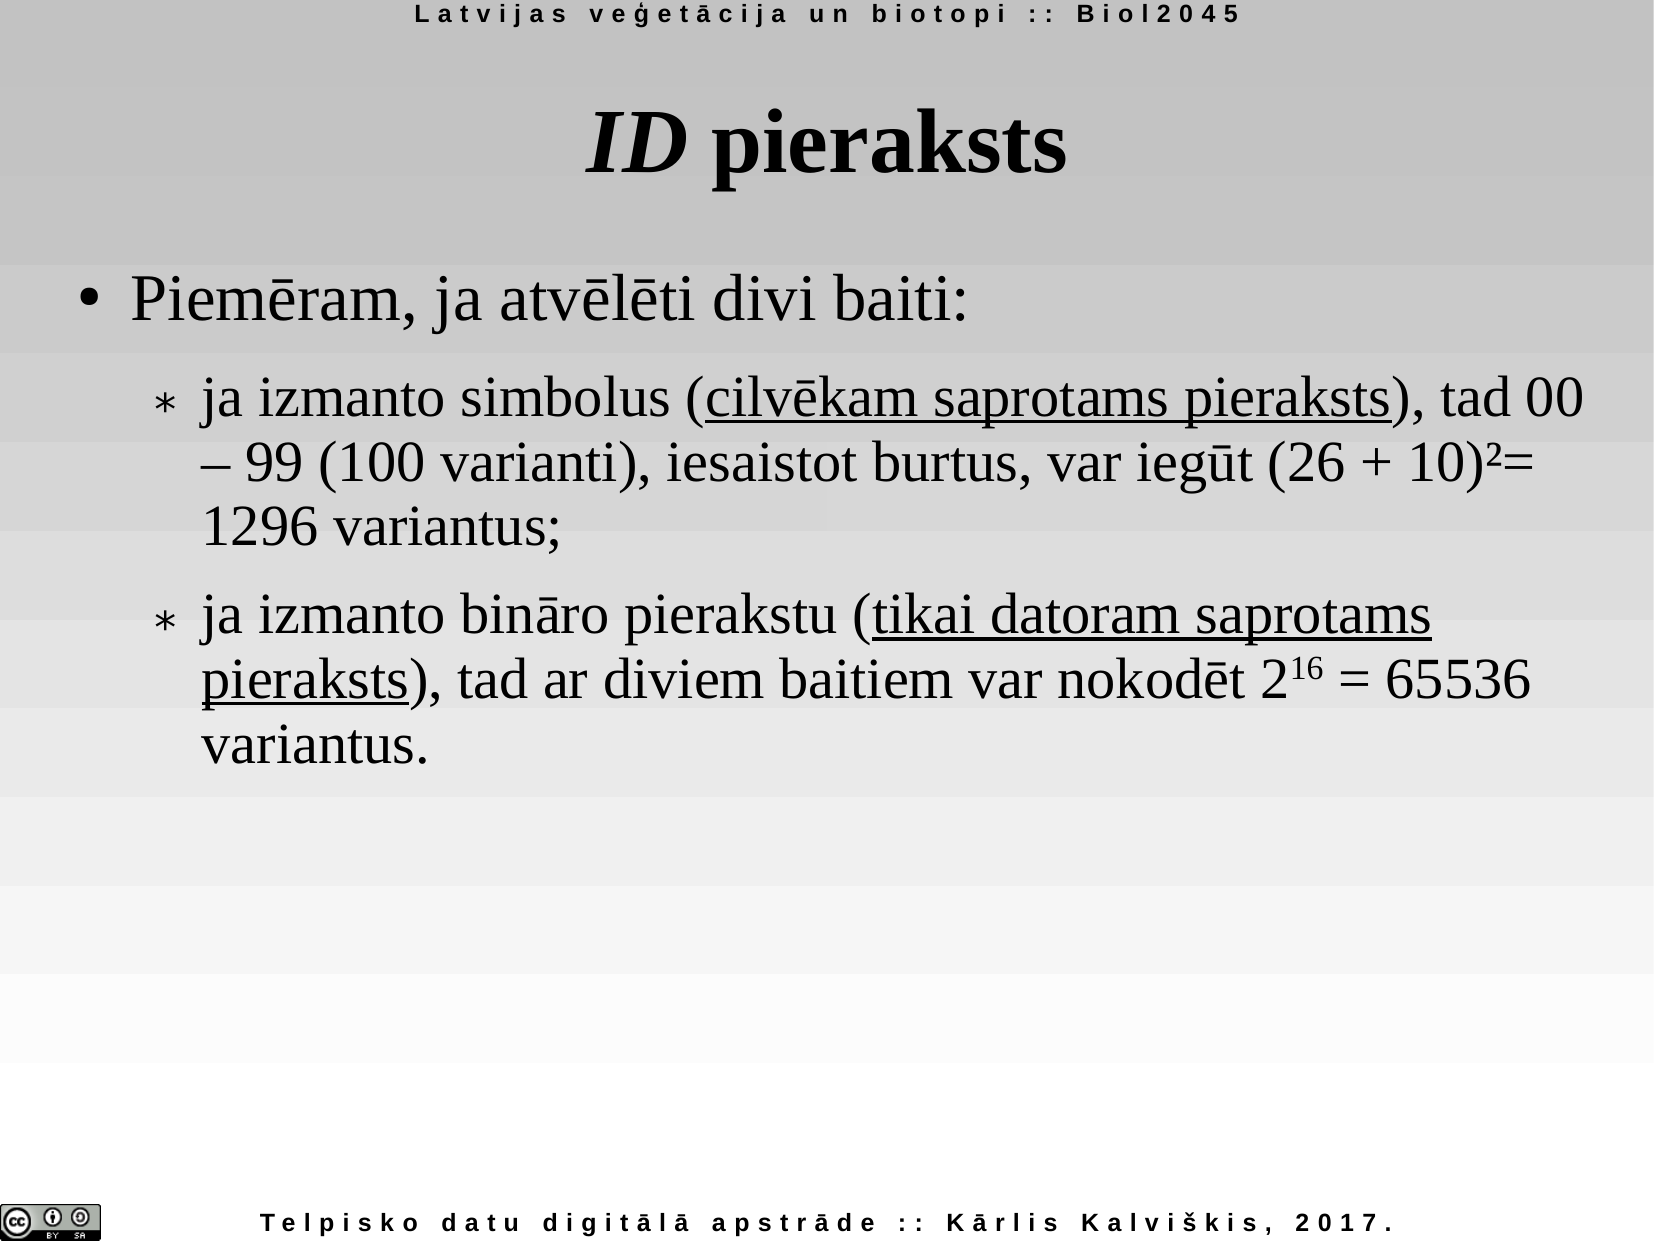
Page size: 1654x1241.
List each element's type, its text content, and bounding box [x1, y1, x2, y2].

title ID pieraksts [59, 37, 1596, 246]
picture [0, 0, 1654, 1241]
list Piemēram, ja atvēlēti divi baiti: ja izmanto simbolus (cilvēkam saprotams pieraksts), tad 00 – 99 (100 varianti), iesaistot burtus, var iegūt (26 + 10)²= 1296 variantus; ja izmanto bināro pierakstu (tikai datoram saprotams pieraksts), tad ar diviem baitiem var nokodēt 216 = 65536 variantus. [59, 261, 1596, 1175]
